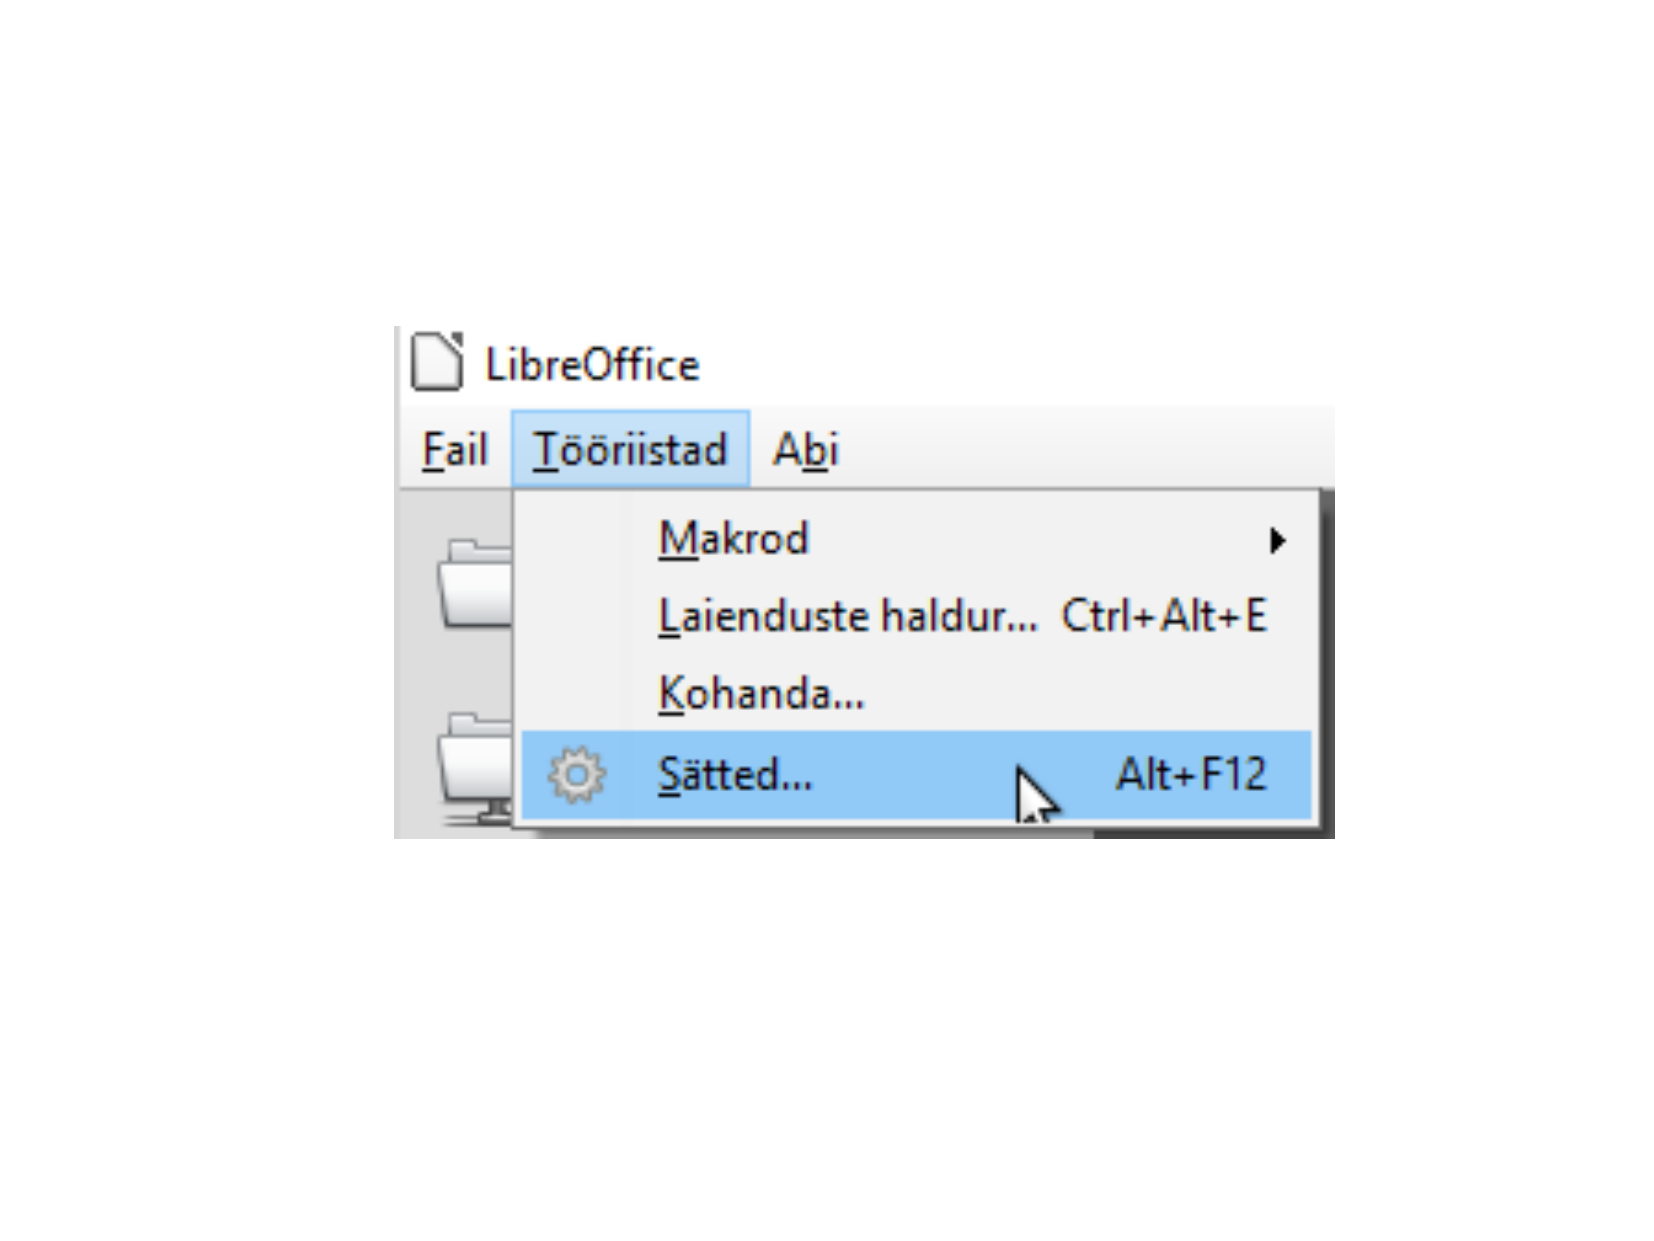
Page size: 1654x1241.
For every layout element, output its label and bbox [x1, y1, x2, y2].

picture [394, 326, 1335, 839]
